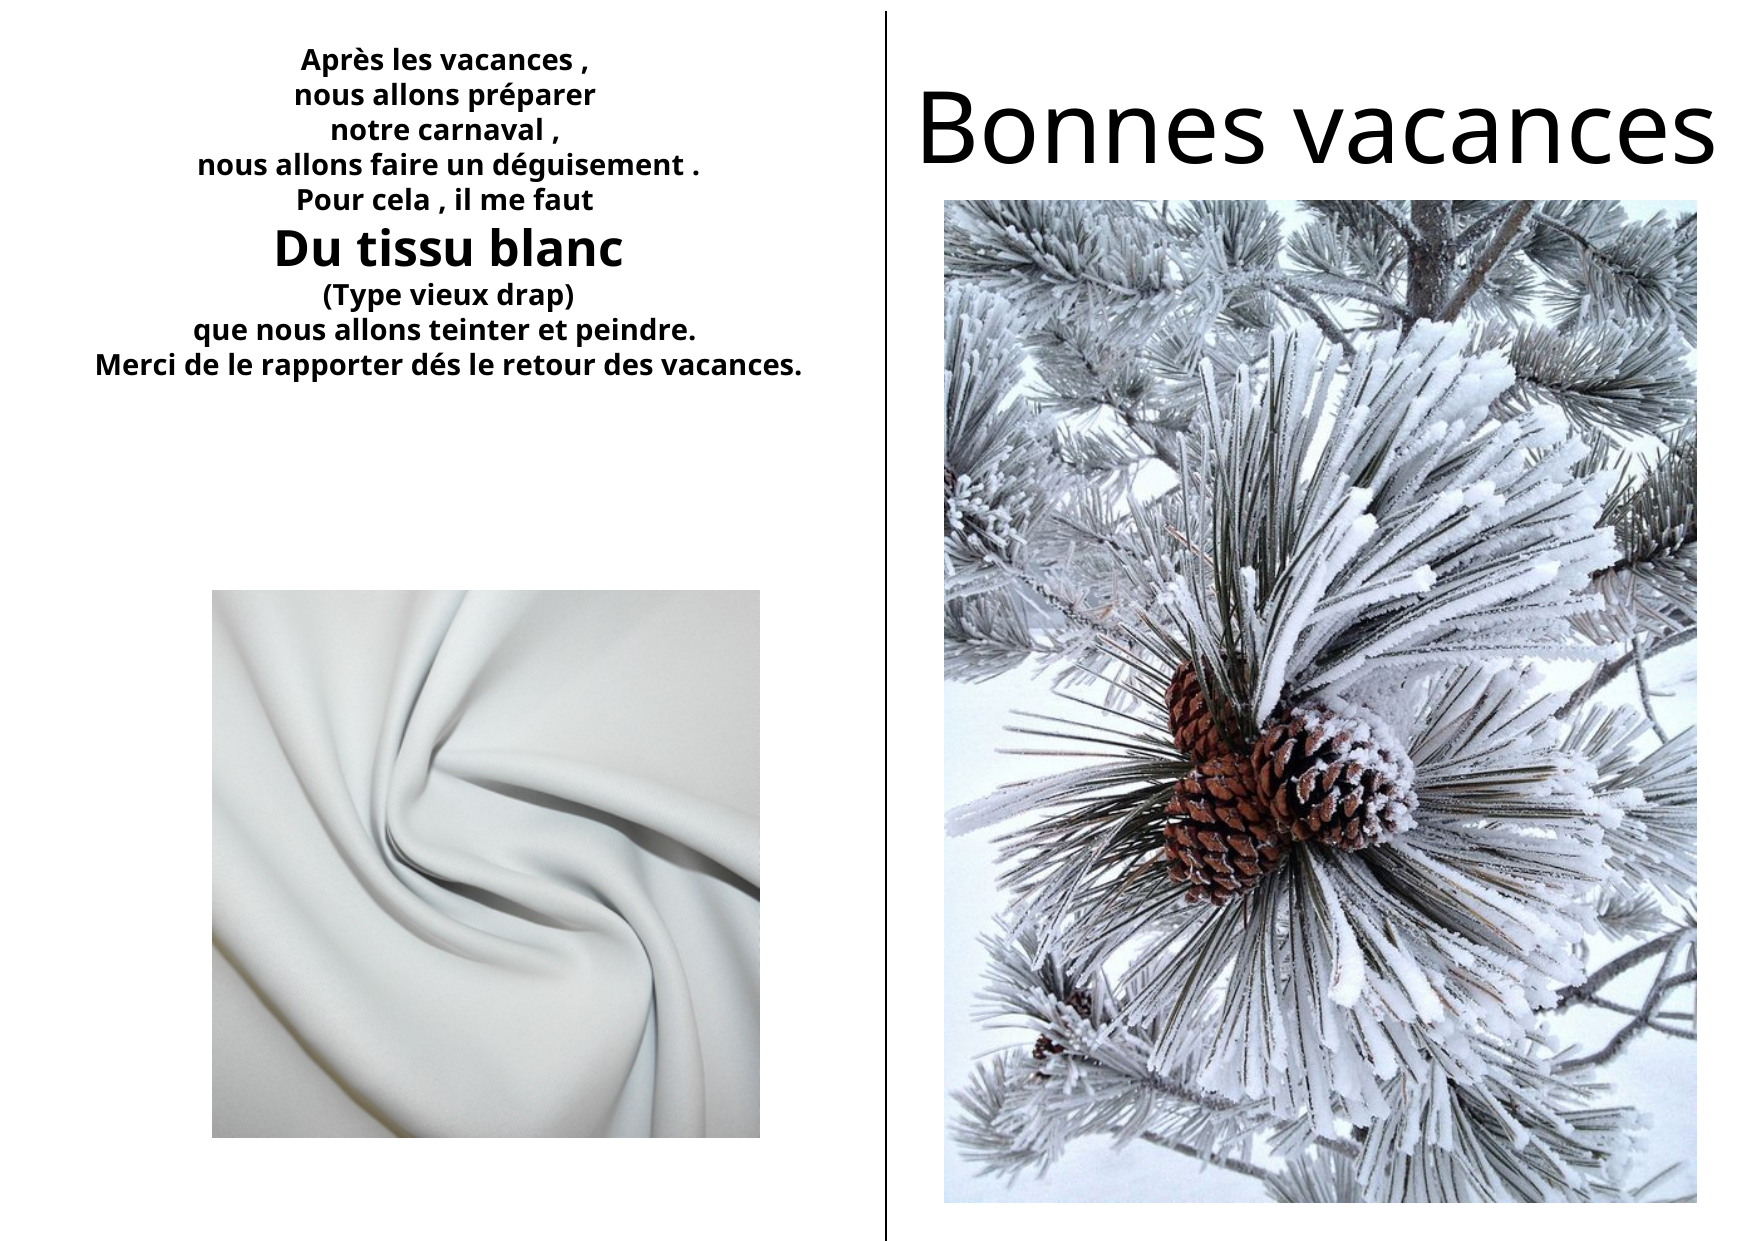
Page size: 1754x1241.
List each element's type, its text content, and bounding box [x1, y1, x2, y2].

picture [944, 200, 1697, 1203]
text_box Après les vacances , nous allons préparer notre carnaval , nous allons faire un déguisement . Pour cela , il me faut Du tissu blanc (Type vieux drap) que nous allons teinter et peindre. Merci de le rapporter dés le retour des vacances. [59, 35, 839, 567]
text_box Bonnes vacances d’hiver [897, 58, 1737, 238]
picture [212, 590, 760, 1138]
